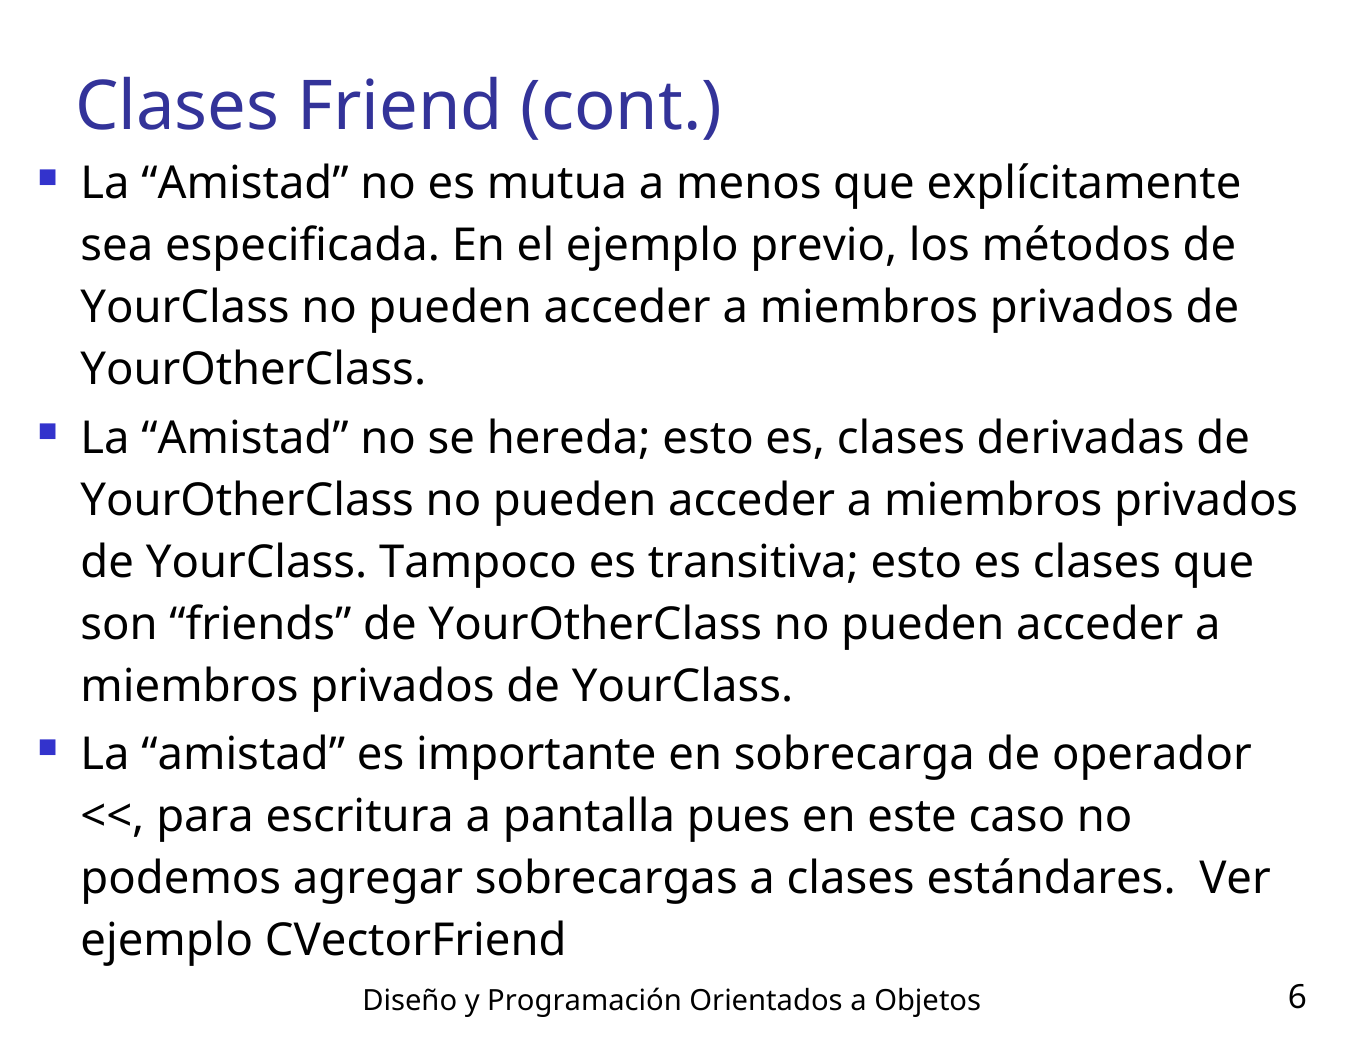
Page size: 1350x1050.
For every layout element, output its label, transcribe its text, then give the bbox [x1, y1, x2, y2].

title Clases Friend (cont.)‏ [75, 23, 1319, 175]
list La “Amistad” no es mutua a menos que explícitamente sea especificada. En el ejemplo previo, los métodos de YourClass no pueden acceder a miembros privados de YourOtherClass. La “Amistad” no se hereda; esto es, clases derivadas de YourOtherClass no pueden acceder a miembros privados de YourClass. Tampoco es transitiva; esto es clases que son “friends” de YourOtherClass no pueden acceder a miembros privados de YourClass. La “amistad” es importante en sobrecarga de operador <<, para escritura a pantalla pues en este caso no podemos agregar sobrecargas a clases estándares. Ver ejemplo CVectorFriend [37, 149, 1316, 976]
